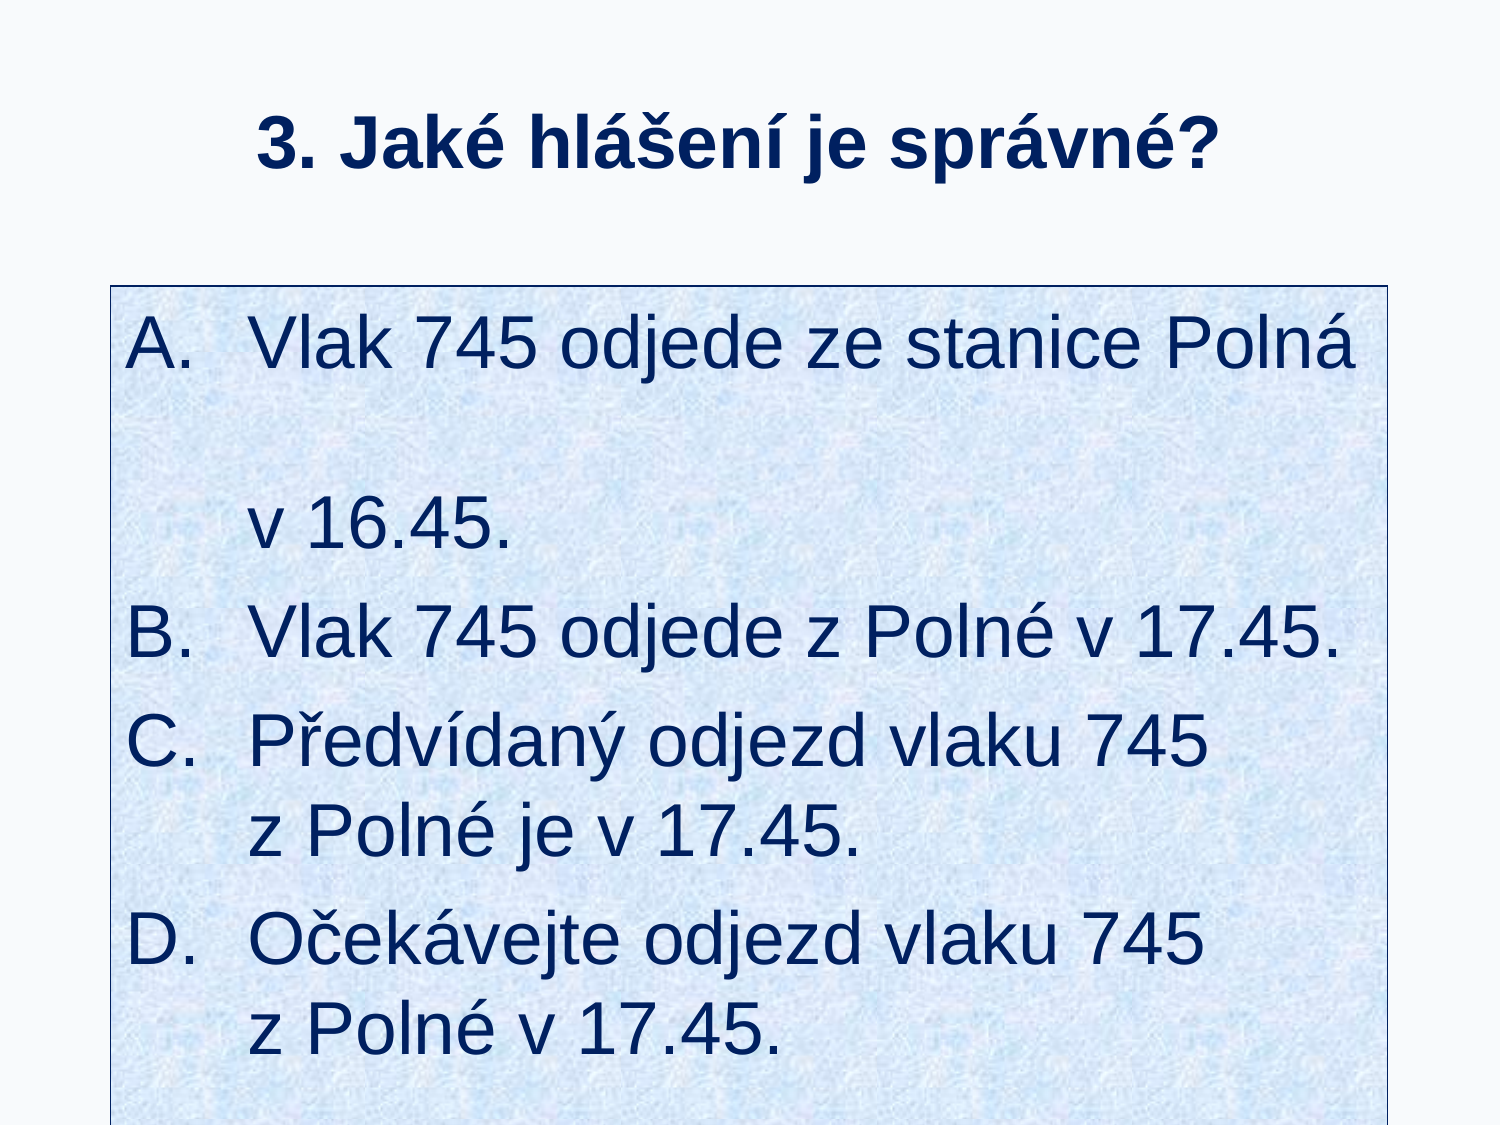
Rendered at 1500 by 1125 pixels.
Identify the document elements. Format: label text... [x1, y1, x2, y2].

list Vlak 745 odjede ze stanice Polná v 16.45. Vlak 745 odjede z Polné v 17.45. Předvídaný odjezd vlaku 745 z Polné je v 17.45. Očekávejte odjezd vlaku 745 z Polné v 17.45. [110, 286, 1388, 1125]
title 3. Jaké hlášení je správné? [75, 45, 1426, 233]
